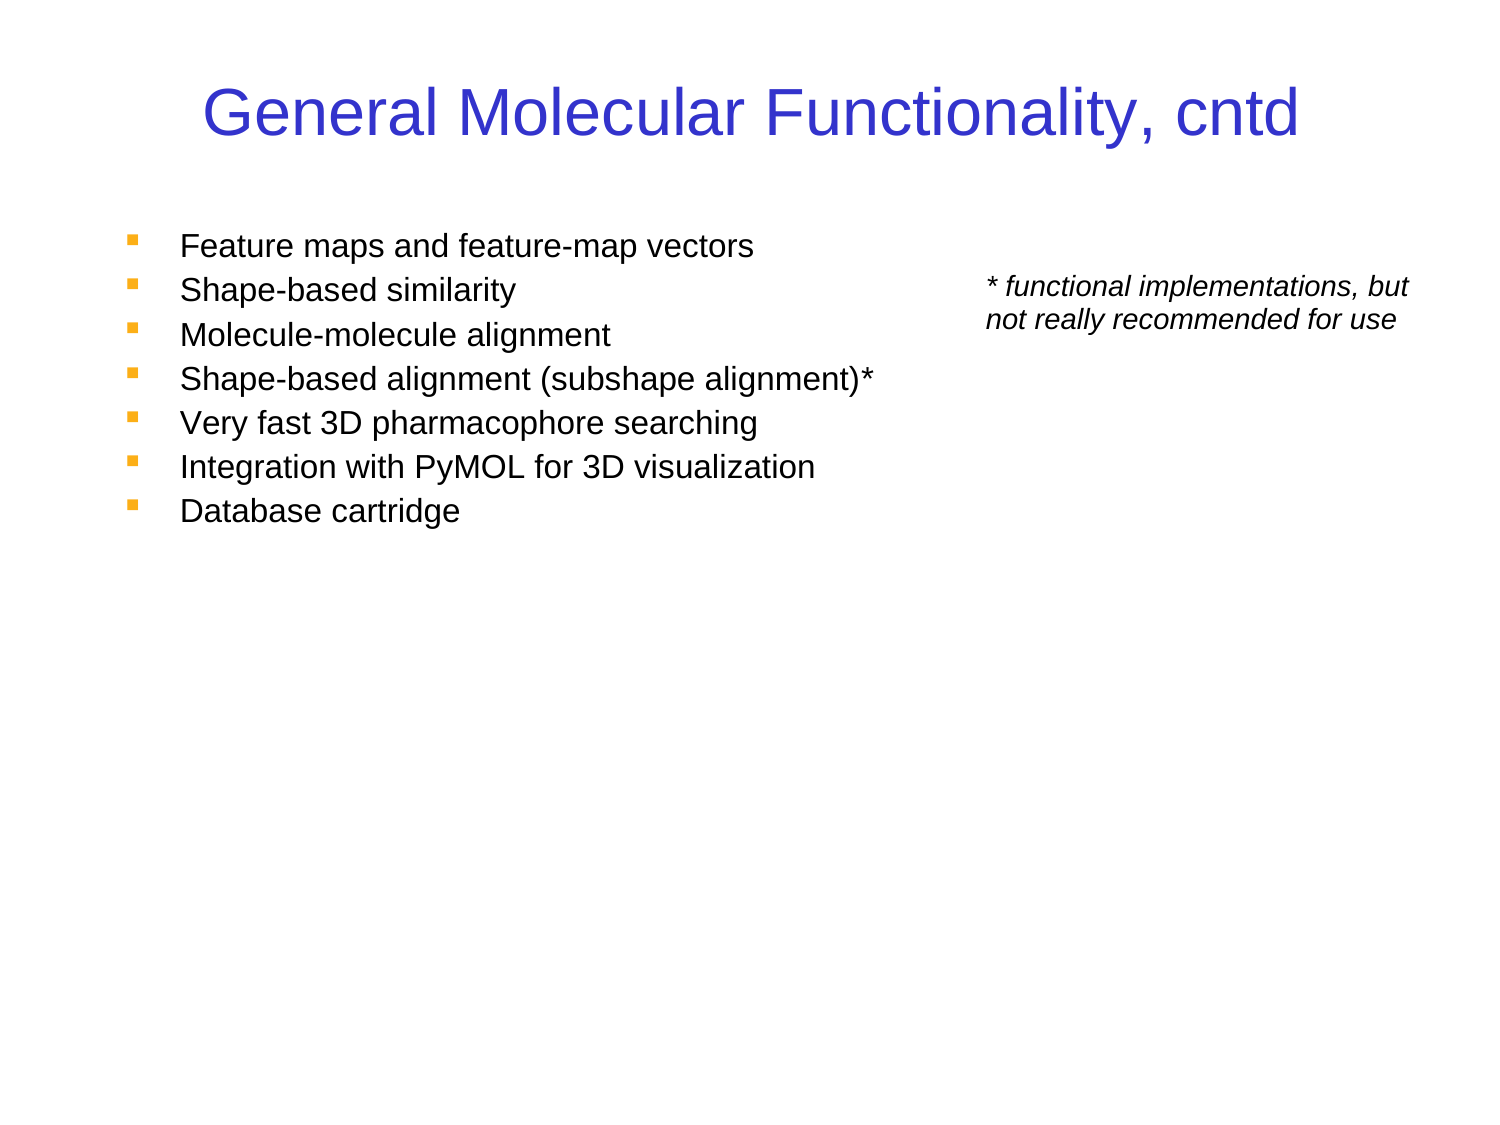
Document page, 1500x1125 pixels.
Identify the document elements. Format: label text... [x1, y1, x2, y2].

text_box * functional implementations, but not really recommended for use [971, 262, 1463, 345]
list Feature maps and feature-map vectors Shape-based similarity Molecule-molecule alignment Shape-based alignment (subshape alignment)‏* Very fast 3D pharmacophore searching Integration with PyMOL for 3D visualization Database cartridge [109, 221, 1385, 540]
title General Molecular Functionality, cntd [116, 14, 1388, 203]
